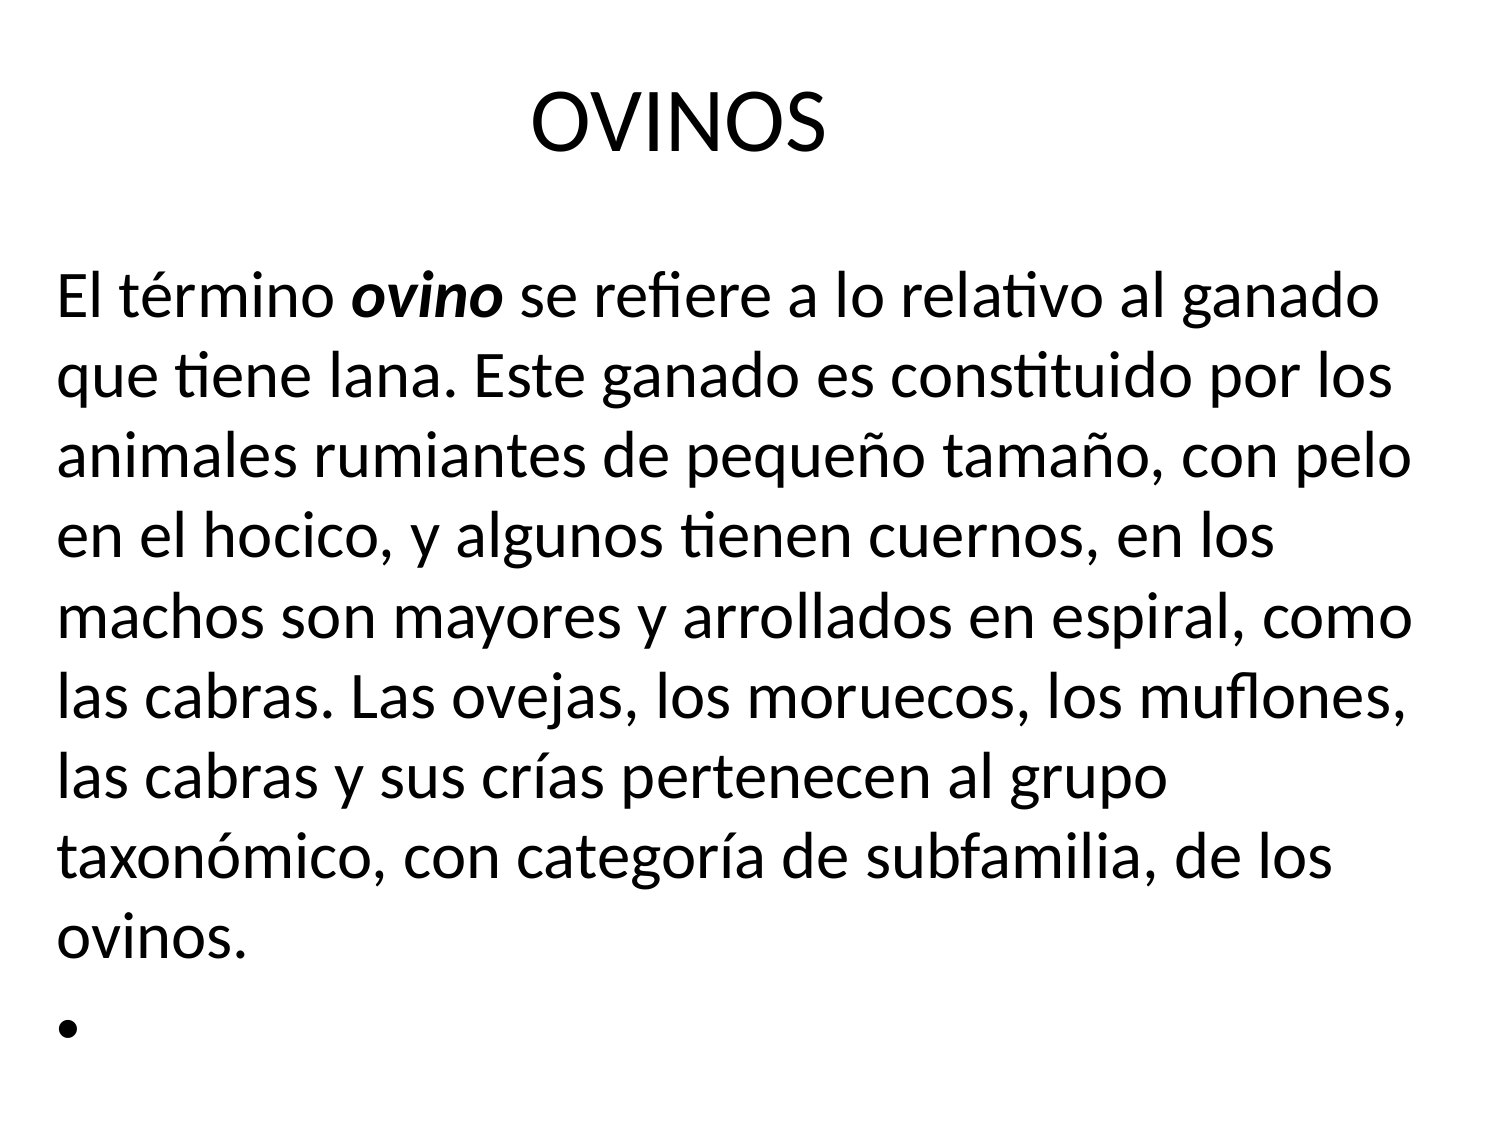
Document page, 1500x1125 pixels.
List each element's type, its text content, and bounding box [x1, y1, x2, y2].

title OVINOS [490, 45, 869, 185]
list El término ovino se refiere a lo relativo al ganado que tiene lana. Este ganado es constituido por los animales rumiantes de pequeño tamaño, con pelo en el hocico, y algunos tienen cuernos, en los machos son mayores y arrollados en espiral, como las cabras. Las ovejas, los moruecos, los muflones, las cabras y sus crías pertenecen al grupo taxonómico, con categoría de subfamilia, de los ovinos. [41, 243, 1471, 1083]
